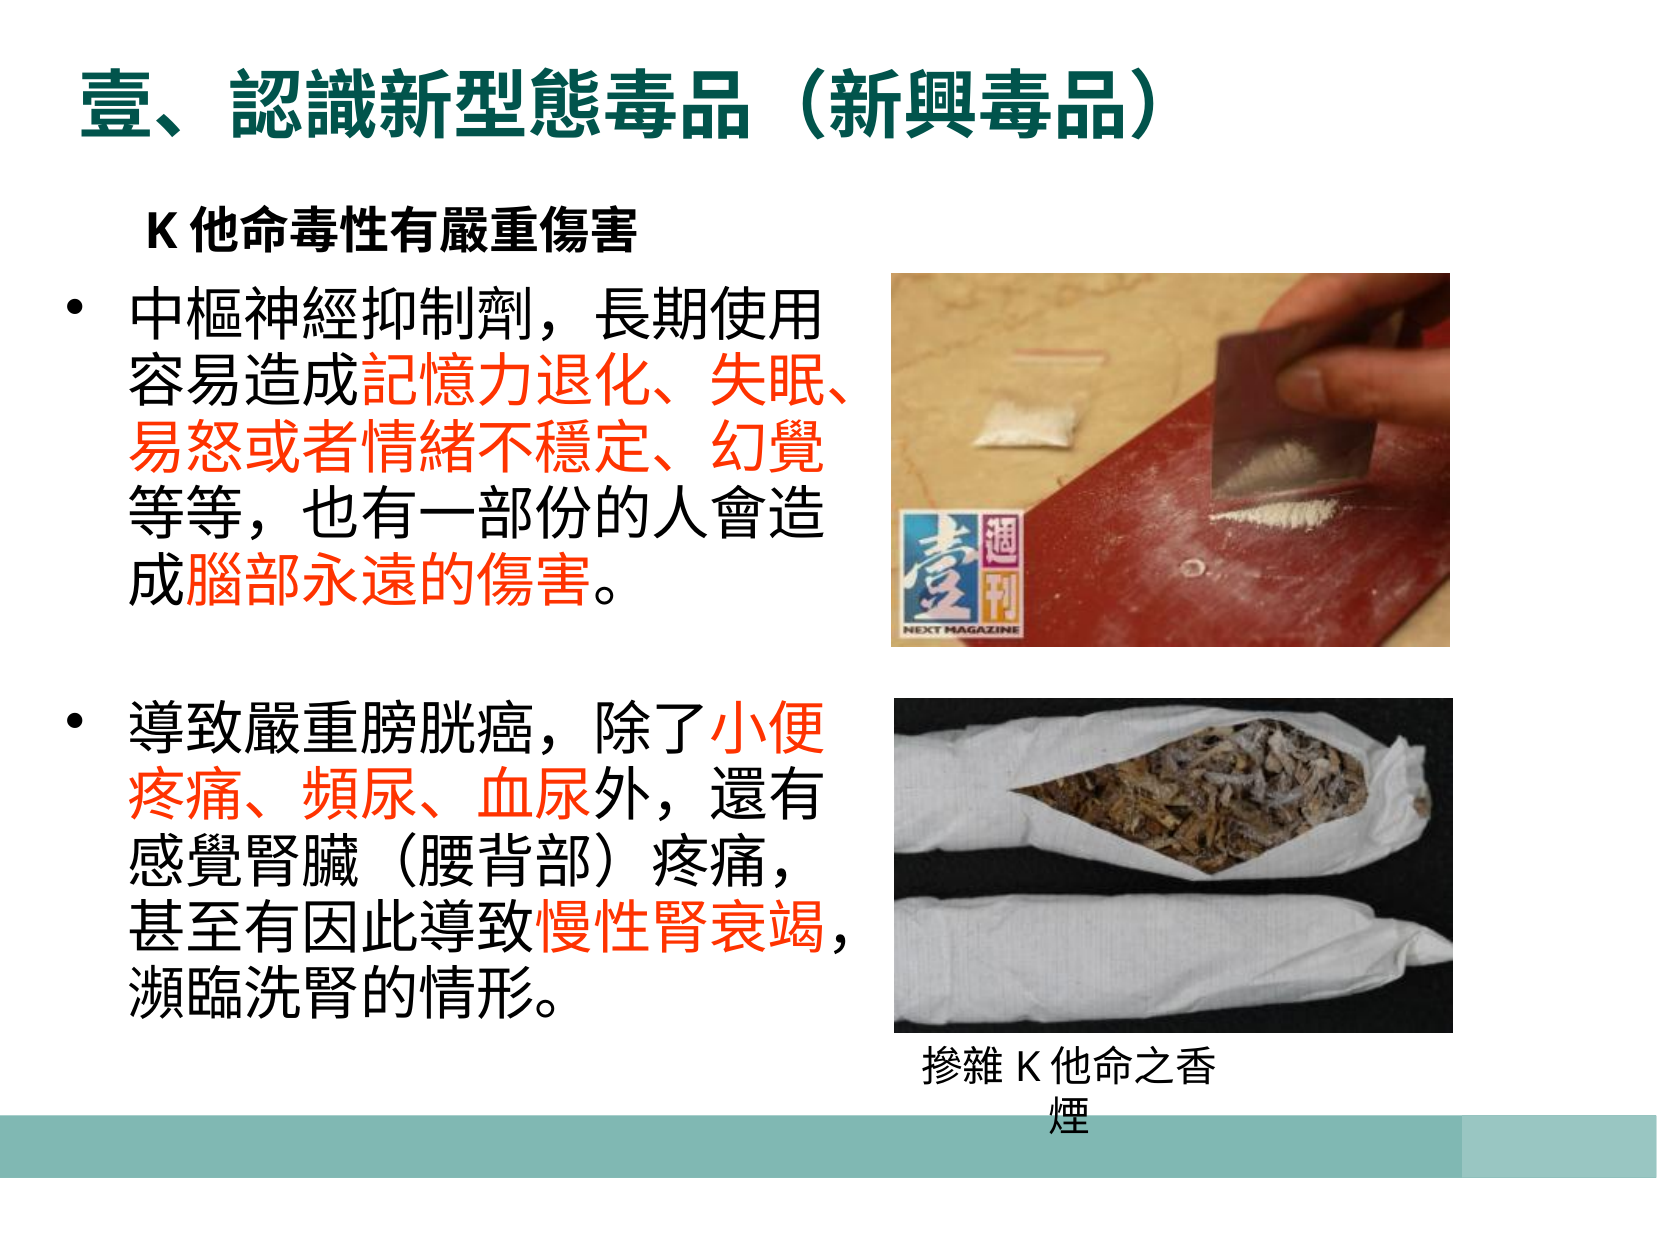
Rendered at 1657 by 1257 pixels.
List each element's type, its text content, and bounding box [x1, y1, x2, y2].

picture [894, 698, 1453, 1033]
text_box 壹、認識新型態毒品（新興毒品） [61, 25, 1561, 180]
text_box K他命毒性有嚴重傷害 [129, 190, 655, 266]
picture [891, 273, 1450, 647]
text_box 中樞神經抑制劑，長期使用容易造成記憶力退化、失眠、易怒或者情緒不穩定、幻覺等等，也有一部份的人會造成腦部永遠的傷害。 導致嚴重膀胱癌，除了小便疼痛、頻尿、血尿外，還有感覺腎臟（腰背部）疼痛，甚至有因此導致慢性腎衰竭，瀕臨洗腎的情形。 [48, 273, 864, 1137]
text_box 摻雜K他命之香煙 [889, 1032, 1250, 1148]
